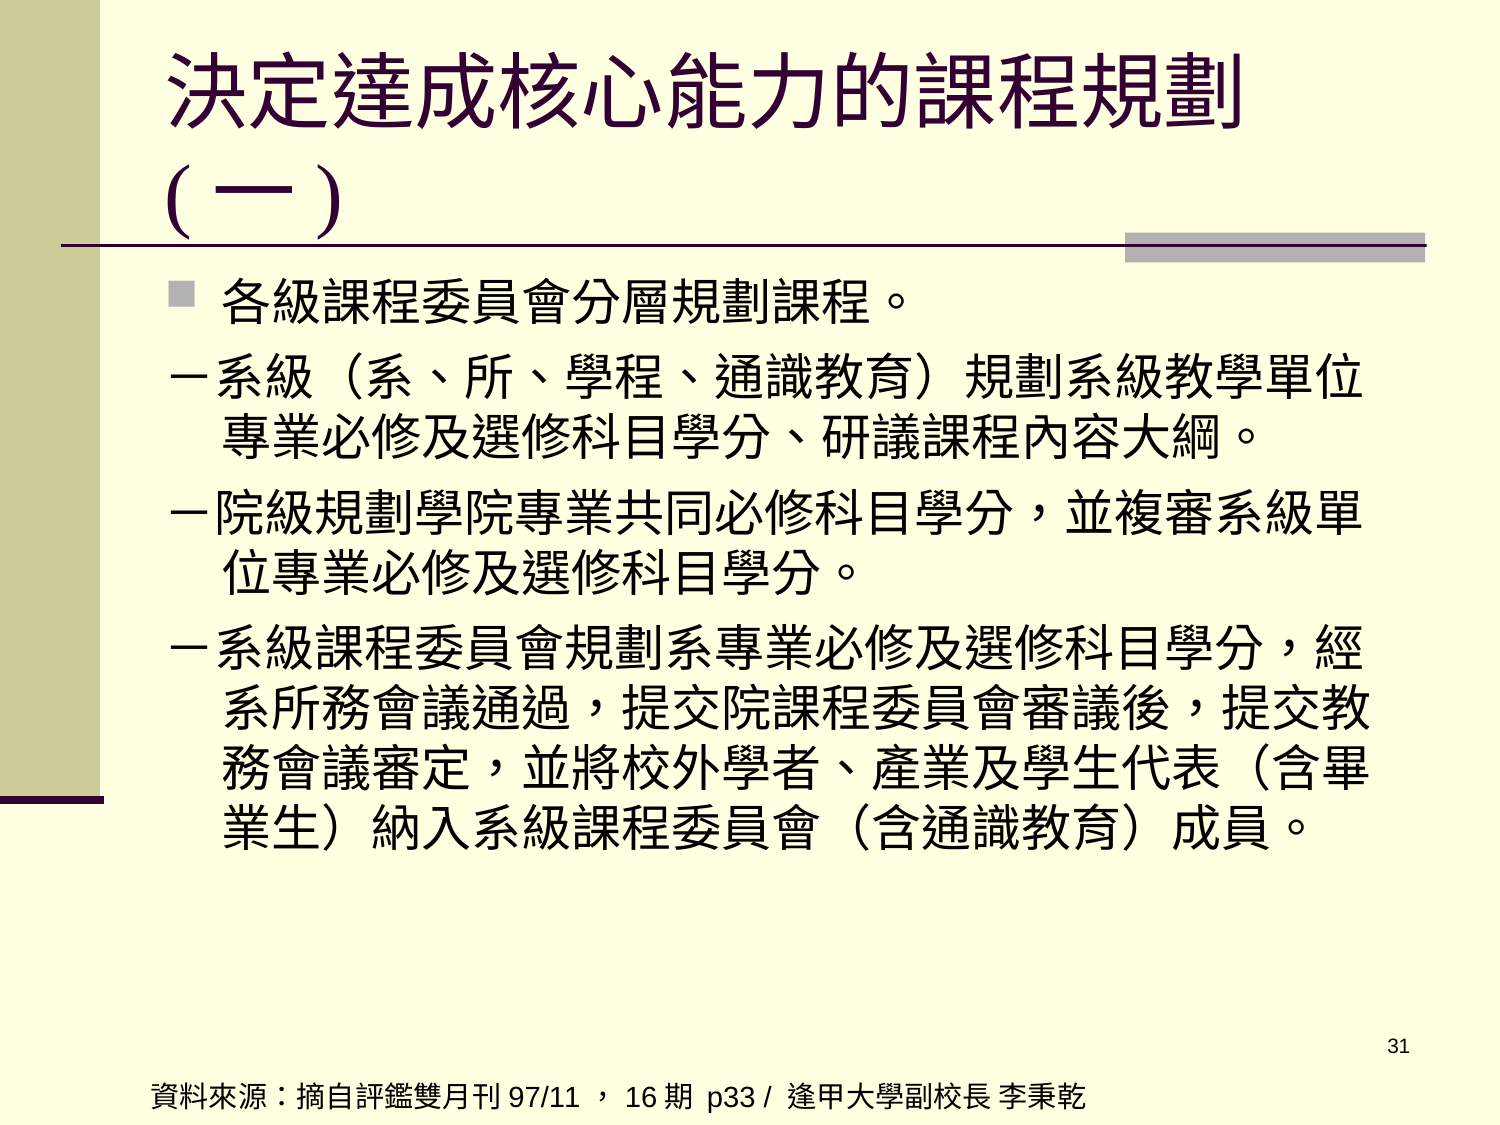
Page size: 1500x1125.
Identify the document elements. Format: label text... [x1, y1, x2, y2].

list 各級課程委員會分層規劃課程。 －系級（系、所、學程、通識教育）規劃系級教學單位專業必修及選修科目學分、研議課程內容大綱。 －院級規劃學院專業共同必修科目學分，並複審系級單位專業必修及選修科目學分。 －系級課程委員會規劃系專業必修及選修科目學分，經系所務會議通過，提交院課程委員會審議後，提交教務會議審定，並將校外學者、產業及學生代表（含畢業生）納入系級課程委員會（含通識教育）成員。 [150, 262, 1426, 1006]
title 決定達成核心能力的課程規劃(一) [150, 45, 1426, 234]
text_box 資料來源：摘自評鑑雙月刊97/11，16期 p33 / 逢甲大學副校長 李秉乾 [135, 1070, 1377, 1121]
